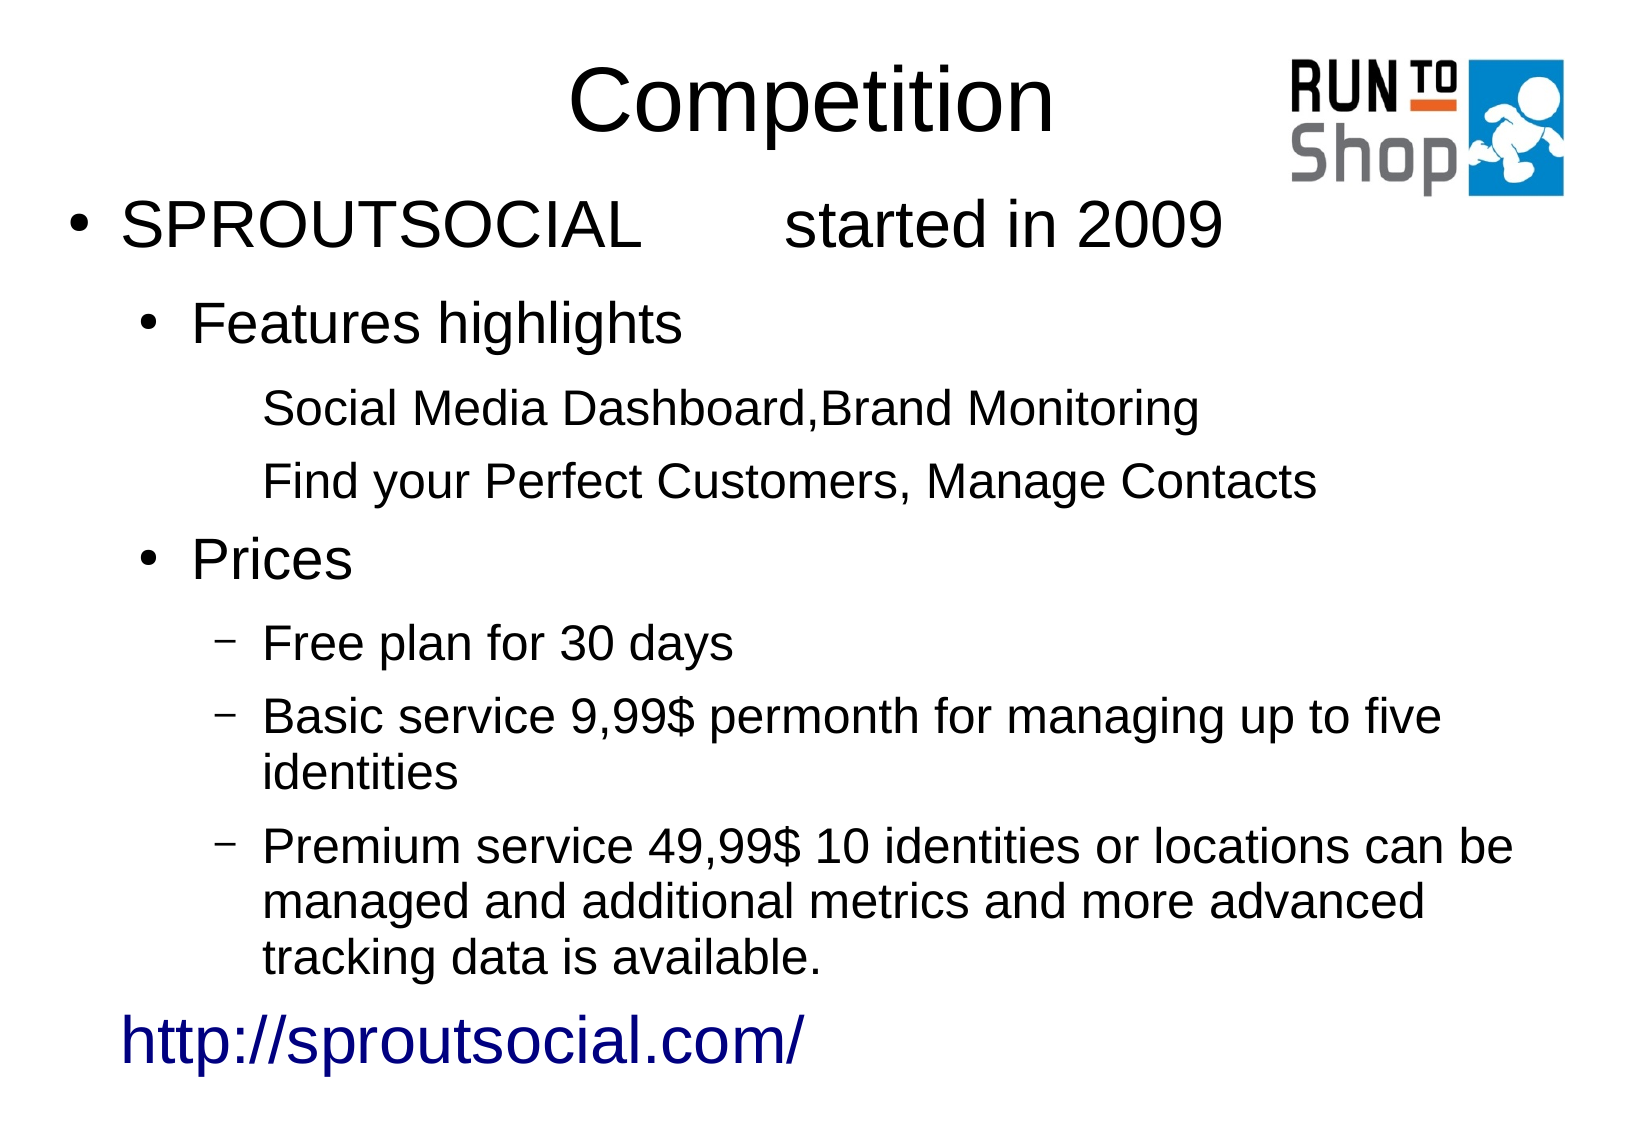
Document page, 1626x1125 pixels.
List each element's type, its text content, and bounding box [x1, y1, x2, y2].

title Competition [81, 13, 1544, 186]
list SPROUTSOCIAL started in 2009 Features highlights Social Media Dashboard,Brand Monitoring Find your Perfect Customers, Manage Contacts Prices Free plan for 30 days Basic service 9,99$ permonth for managing up to five identities Premium service 49,99$ 10 identities or locations can be managed and additional metrics and more advanced tracking data is available. http://sproutsocial.com/ [49, 186, 1611, 1078]
picture [1288, 58, 1565, 198]
